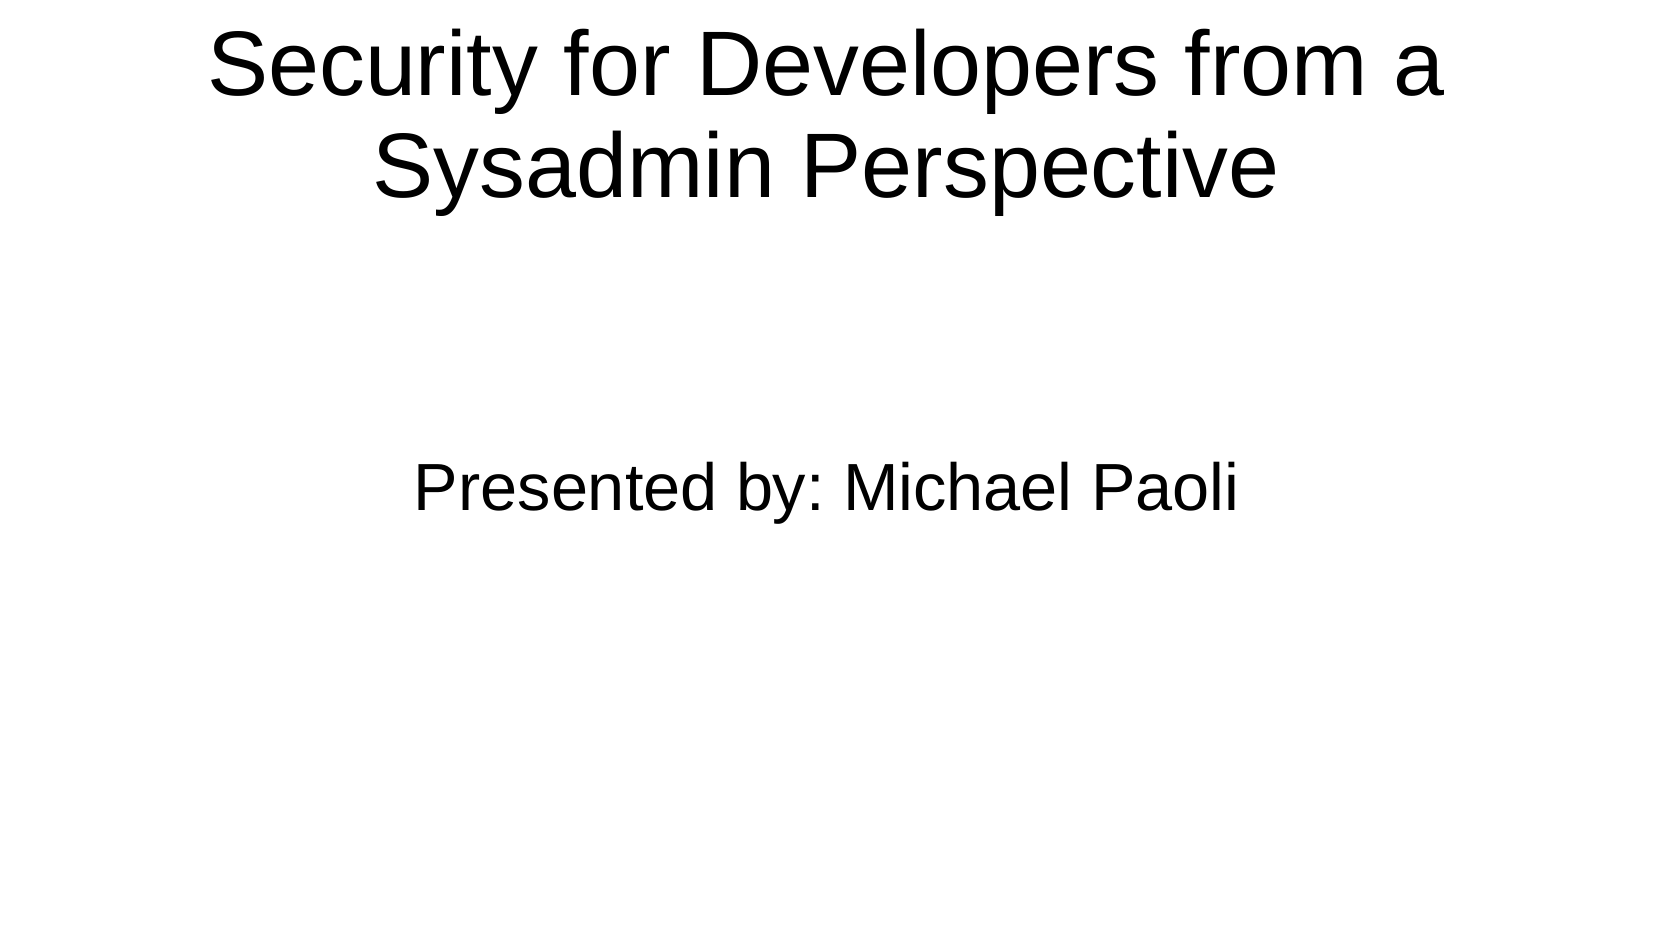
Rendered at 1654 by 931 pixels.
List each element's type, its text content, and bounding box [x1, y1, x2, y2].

title Security for Developers from a Sysadmin Perspective [82, 12, 1571, 217]
subtitle Presented by: Michael Paoli [82, 217, 1571, 758]
